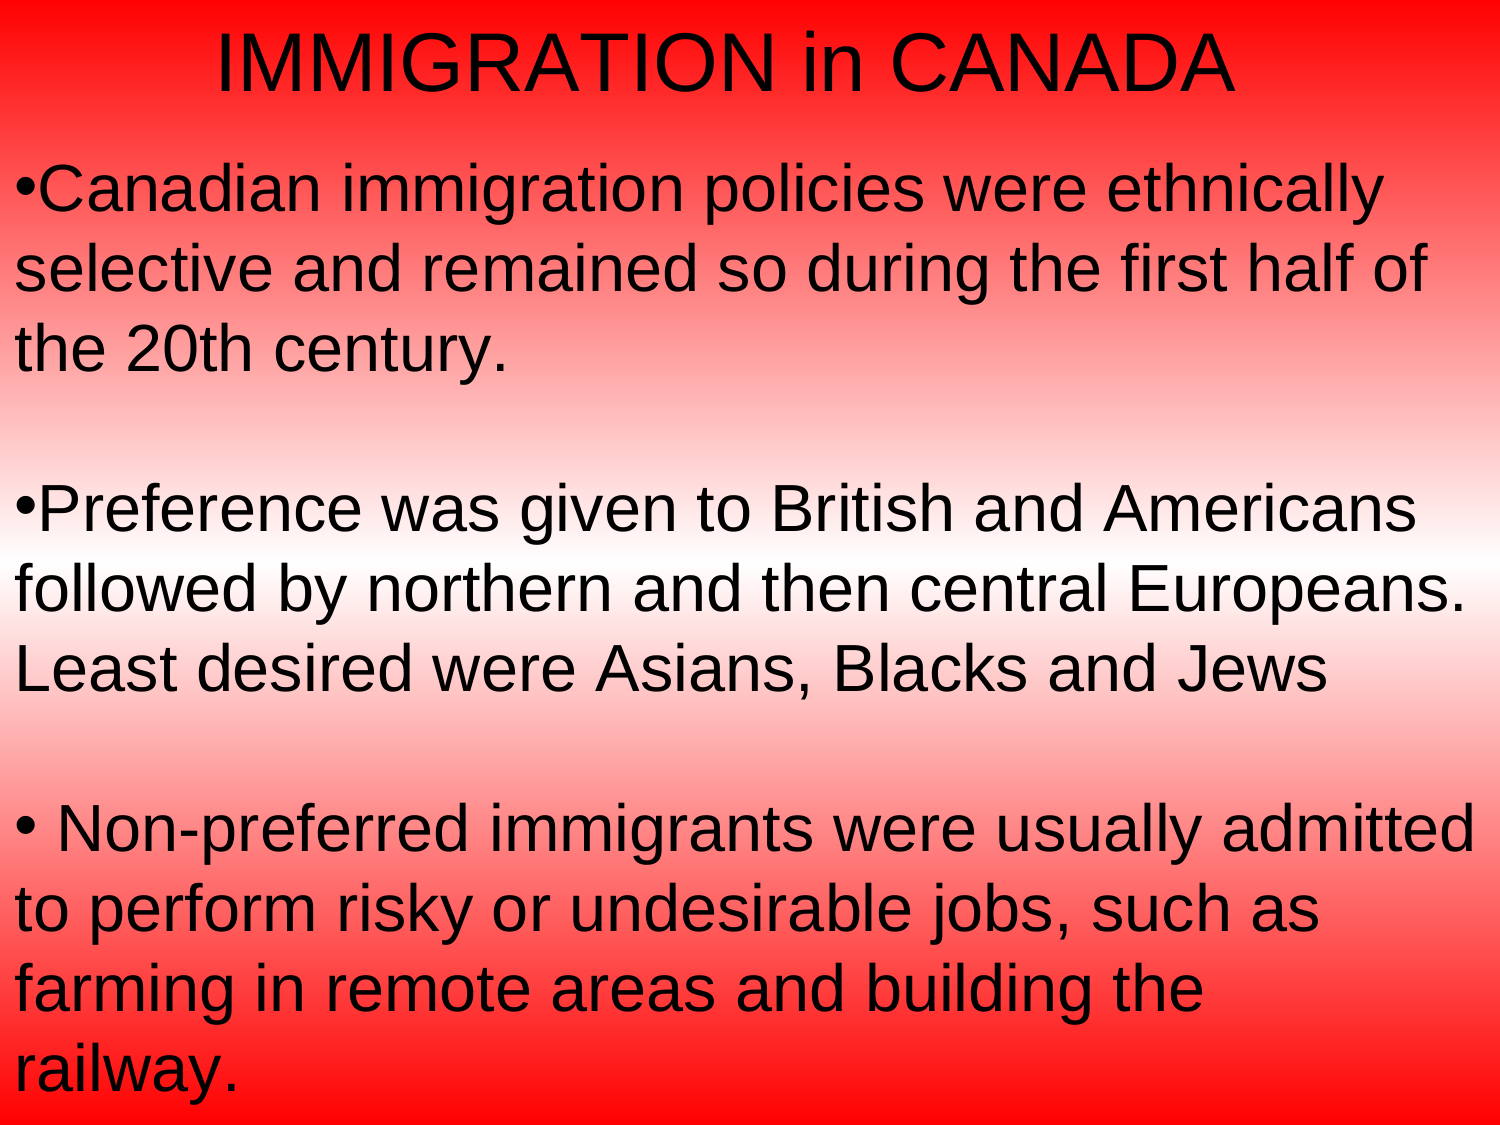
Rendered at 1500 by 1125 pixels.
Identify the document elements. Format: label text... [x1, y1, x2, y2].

text_box IMMIGRATION in CANADA [200, 0, 1252, 116]
text_box Canadian immigration policies were ethnically selective and remained so during the first half of the 20th century. Preference was given to British and Americans followed by northern and then central Europeans. Least desired were Asians, Blacks and Jews Non-preferred immigrants were usually admitted to perform risky or undesirable jobs, such as farming in remote areas and building the railway. [0, 137, 1500, 1113]
